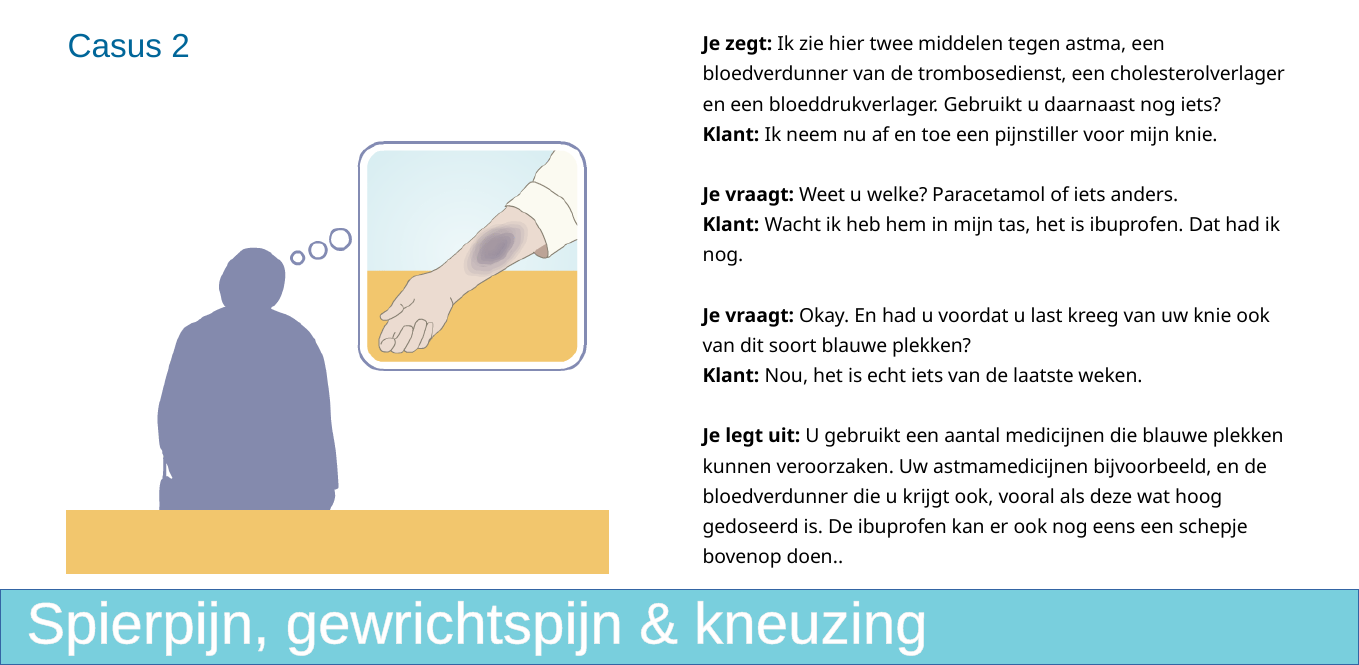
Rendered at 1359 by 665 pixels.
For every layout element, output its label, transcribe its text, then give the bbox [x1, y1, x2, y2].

title Casus 2 [1287, 27, 1291, 101]
title Casus 2 [67, 27, 702, 101]
picture [66, 118, 609, 574]
text_box [0, 589, 1359, 665]
title Spierpijn, gewrichtspijn & kneuzing [26, 590, 1229, 665]
list Je zegt: Ik zie hier twee middelen tegen astma, een bloedverdunner van de trombosedienst, een cholesterolverlager en een bloeddrukverlager. Gebruikt u daarnaast nog iets? Klant: Ik neem nu af en toe een pijnstiller voor mijn knie. Je vraagt: Weet u welke? Paracetamol of iets anders. Klant: Wacht ik heb hem in mijn tas, het is ibuprofen. Dat had ik nog. Je vraagt: Okay. En had u voordat u last kreeg van uw knie ook van dit soort blauwe plekken? Klant: Nou, het is echt iets van de laatste weken. Je legt uit: U gebruikt een aantal medicijnen die blauwe plekken kunnen veroorzaken. Uw astmamedicijnen bijvoorbeeld, en de bloedverdunner die u krijgt ook, vooral als deze wat hoog gedoseerd is. De ibuprofen kan er ook nog eens een schepje bovenop doen.. [702, 0, 1287, 589]
